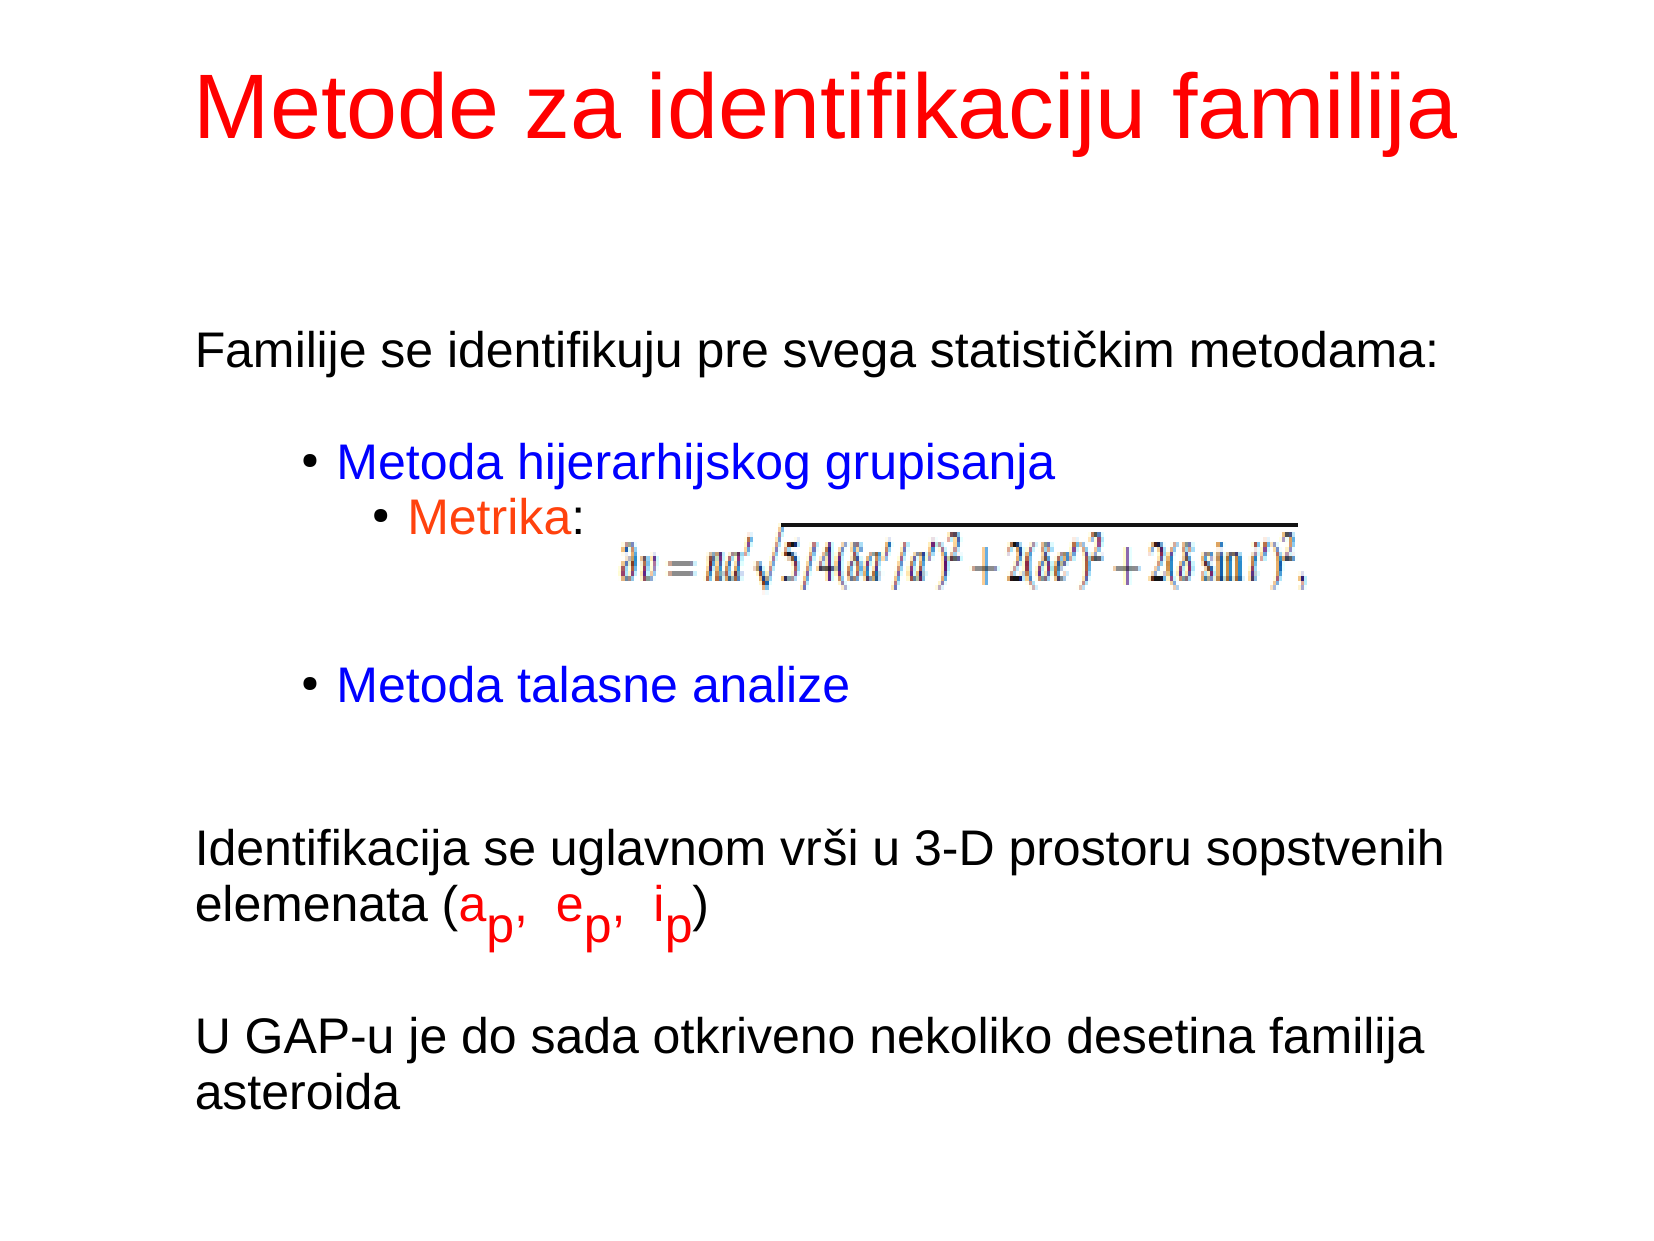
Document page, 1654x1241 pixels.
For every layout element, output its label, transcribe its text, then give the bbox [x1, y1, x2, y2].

text_box Familije se identifikuju pre svega statističkim metodama: Metoda hijerarhijskog grupisanja Metrika: Metoda talasne analize [180, 315, 1546, 724]
text_box Identifikacija se uglavnom vrši u 3-D prostoru sopstvenih elemenata (ap, ep, ip) U GAP-u je do sada otkriveno nekoliko desetina familija asteroida [180, 813, 1591, 1130]
title Metode za identifikaciju familija [82, 49, 1571, 166]
picture [600, 494, 1336, 616]
